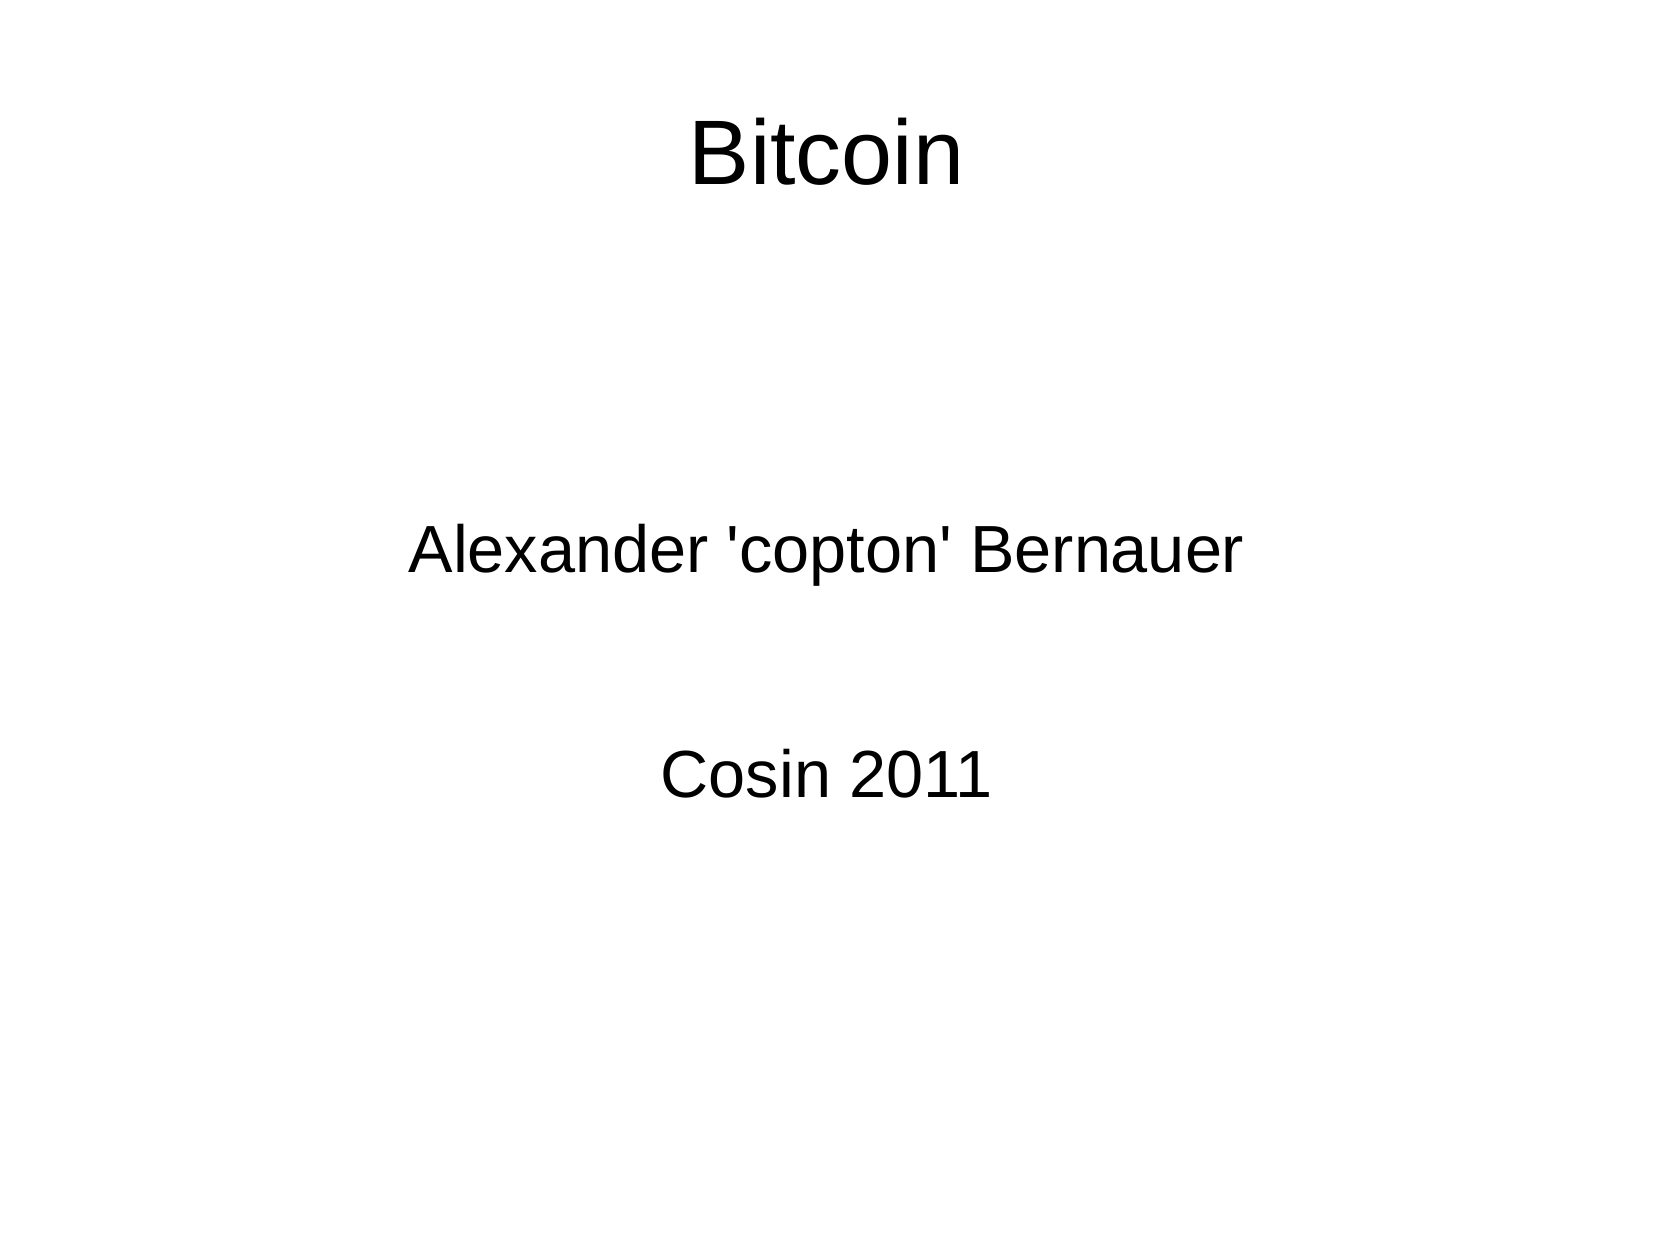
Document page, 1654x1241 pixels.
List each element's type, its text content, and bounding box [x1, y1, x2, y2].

title Bitcoin [82, 56, 1571, 250]
subtitle Alexander 'copton' Bernauer Cosin 2011 [82, 297, 1571, 1102]
